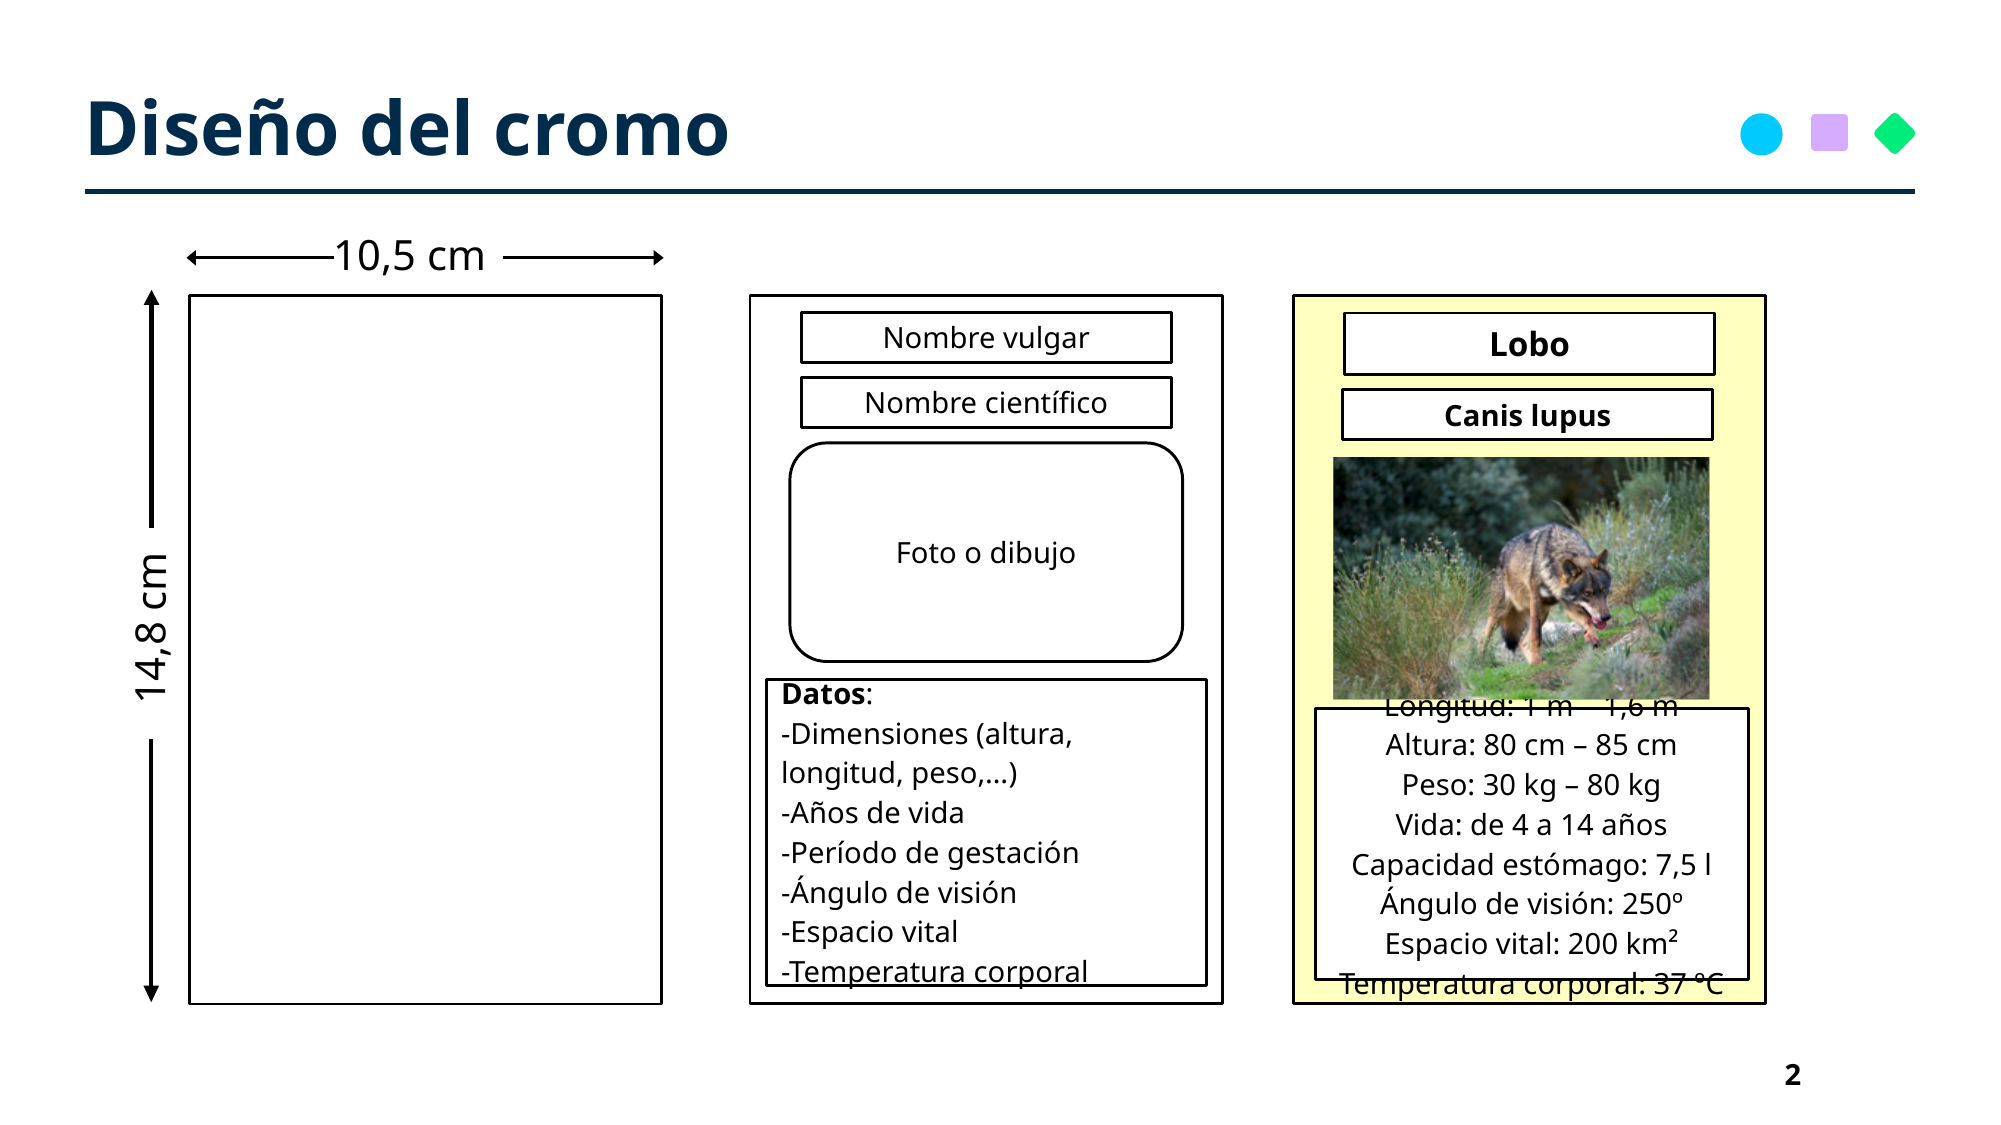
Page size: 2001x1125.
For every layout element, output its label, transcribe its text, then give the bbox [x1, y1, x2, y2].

text_box Nombre vulgar [801, 312, 1172, 363]
picture [129, 236, 318, 528]
text_box Longitud: 1 m – 1,6 m Altura: 80 cm – 85 cm Peso: 30 kg – 80 kg Vida: de 4 a 14 años Capacidad estómago: 7,5 l Ángulo de visión: 250º Espacio vital: 200 km² Temperatura corporal: 37 ºC [1315, 708, 1749, 980]
text_box Nombre científico [801, 377, 1172, 428]
text_box 14,8 cm [115, 545, 184, 720]
text_box Datos: -Dimensiones (altura, longitud, peso,…) -Años de vida -Período de gestación -Ángulo de visión -Espacio vital -Temperatura corporal [766, 679, 1207, 986]
text_box [189, 295, 662, 1004]
text_box [1293, 295, 1766, 1004]
text_box 10,5 cm [318, 220, 493, 288]
text_box Lobo [1344, 312, 1715, 375]
text_box Canis lupus [1342, 389, 1713, 440]
picture [502, 236, 680, 278]
text_box [750, 295, 1223, 1004]
title Diseño del cromo [84, 29, 1601, 178]
text_box Foto o dibujo [789, 442, 1183, 662]
picture [129, 738, 172, 1028]
picture [1326, 457, 1713, 701]
